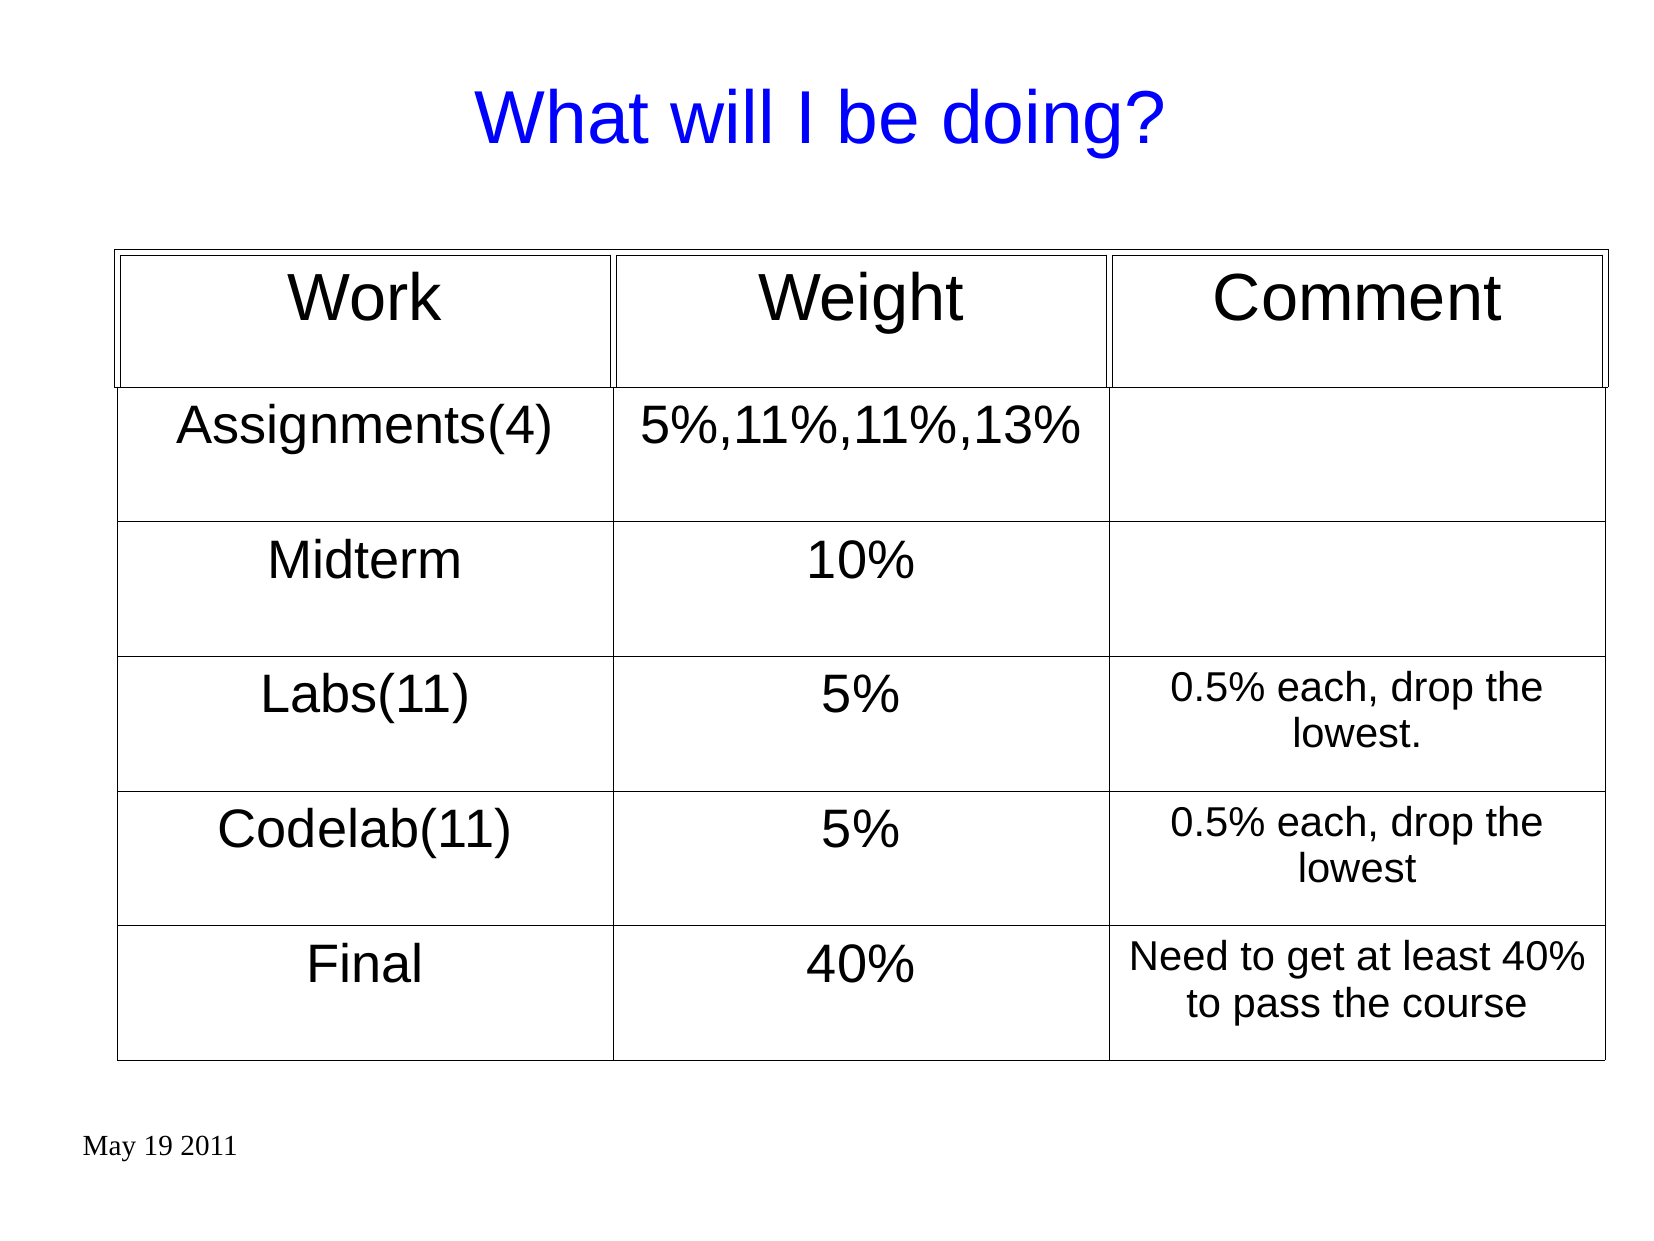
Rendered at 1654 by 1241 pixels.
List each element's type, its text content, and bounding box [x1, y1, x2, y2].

table_header Work [117, 252, 613, 387]
table_header Weight [617, 256, 1106, 387]
table_header Work [121, 256, 610, 387]
table_cell 0.5% each, drop the lowest. [1110, 657, 1605, 791]
table_header Weight [613, 252, 1109, 387]
table_cell 5%,11%,11%,13% [614, 388, 1109, 521]
table_cell 5% [614, 657, 1109, 791]
table_header Comment [1109, 252, 1605, 387]
table_cell Need to get at least 40% to pass the course [1110, 926, 1605, 1060]
table_cell Codelab(11) [118, 792, 613, 925]
table_cell 0.5% each, drop the lowest [1110, 792, 1605, 925]
table_cell Midterm [118, 522, 613, 656]
table_cell Assignments(4) [118, 388, 613, 521]
table_cell Final [118, 926, 613, 1060]
table_cell Labs(11) [118, 657, 613, 791]
table_cell 10% [614, 522, 1109, 656]
table_cell 5% [614, 792, 1109, 925]
table_header Comment [1113, 256, 1602, 387]
table_cell 40% [614, 926, 1109, 1060]
table_cell [1110, 522, 1605, 656]
title What will I be doing? [76, 58, 1565, 178]
table_cell [1110, 388, 1605, 521]
